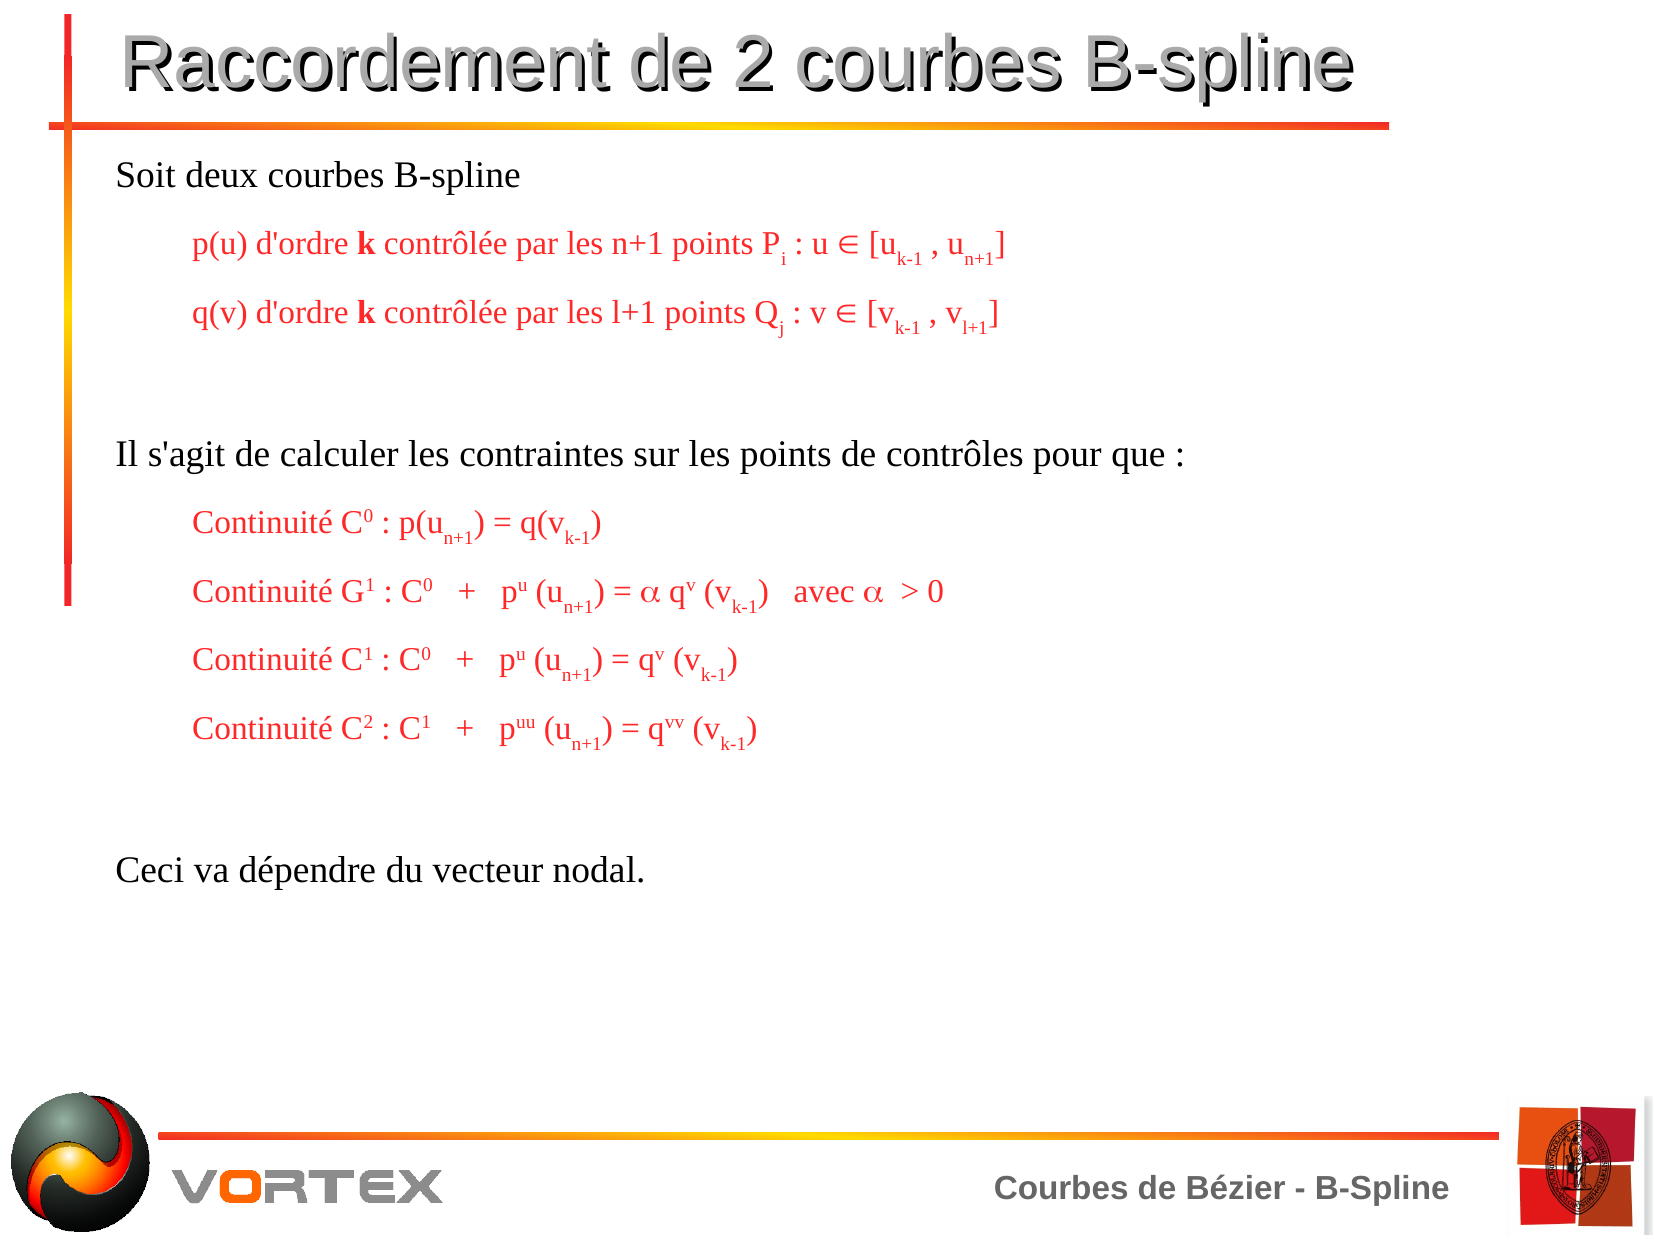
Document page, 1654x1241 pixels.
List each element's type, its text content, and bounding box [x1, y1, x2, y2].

picture [1505, 1096, 1653, 1235]
picture [11, 1092, 443, 1232]
list Soit deux courbes B-spline p(u) d'ordre k contrôlée par les n+1 points Pi : u  [uk-1 , un+1] q(v) d'ordre k contrôlée par les l+1 points Qj : v  [vk-1 , vl+1] Il s'agit de calculer les contraintes sur les points de contrôles pour que : Continuité C0 : p(un+1) = q(vk-1) Continuité G1 : C0 + pu (un+1) =  qv (vk-1) avec  > 0 Continuité C1 : C0 + pu (un+1) = qv (vk-1) Continuité C2 : C1 + puu (un+1) = qvv (vk-1) Ceci va dépendre du vecteur nodal. [97, 153, 1571, 1109]
title Raccordement de 2 courbes B-spline [82, 4, 1392, 120]
